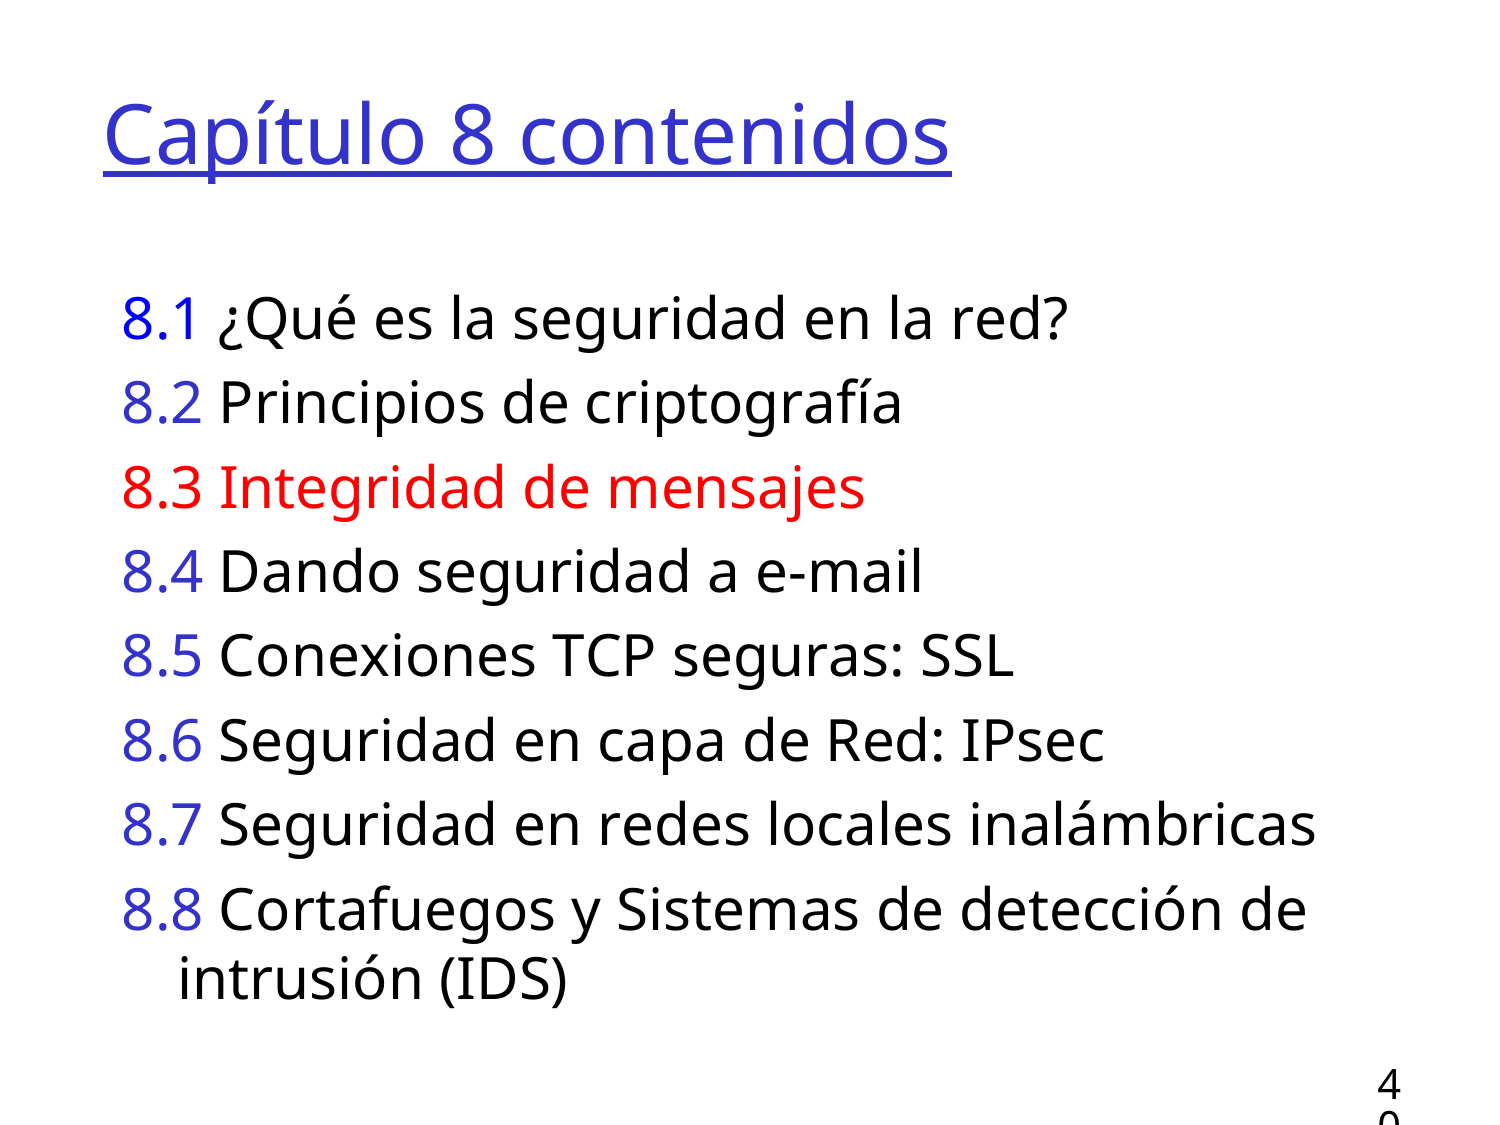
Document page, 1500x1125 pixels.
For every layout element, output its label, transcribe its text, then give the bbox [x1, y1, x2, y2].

title Capítulo 8 contenidos [87, 37, 1363, 225]
list 8.1 ¿Qué es la seguridad en la red? 8.2 Principios de criptografía 8.3 Integridad de mensajes 8.4 Dando seguridad a e-mail 8.5 Conexiones TCP seguras: SSL 8.6 Seguridad en capa de Red: IPsec 8.7 Seguridad en redes locales inalámbricas 8.8 Cortafuegos y Sistemas de detección de intrusión (IDS) [106, 273, 1382, 1037]
